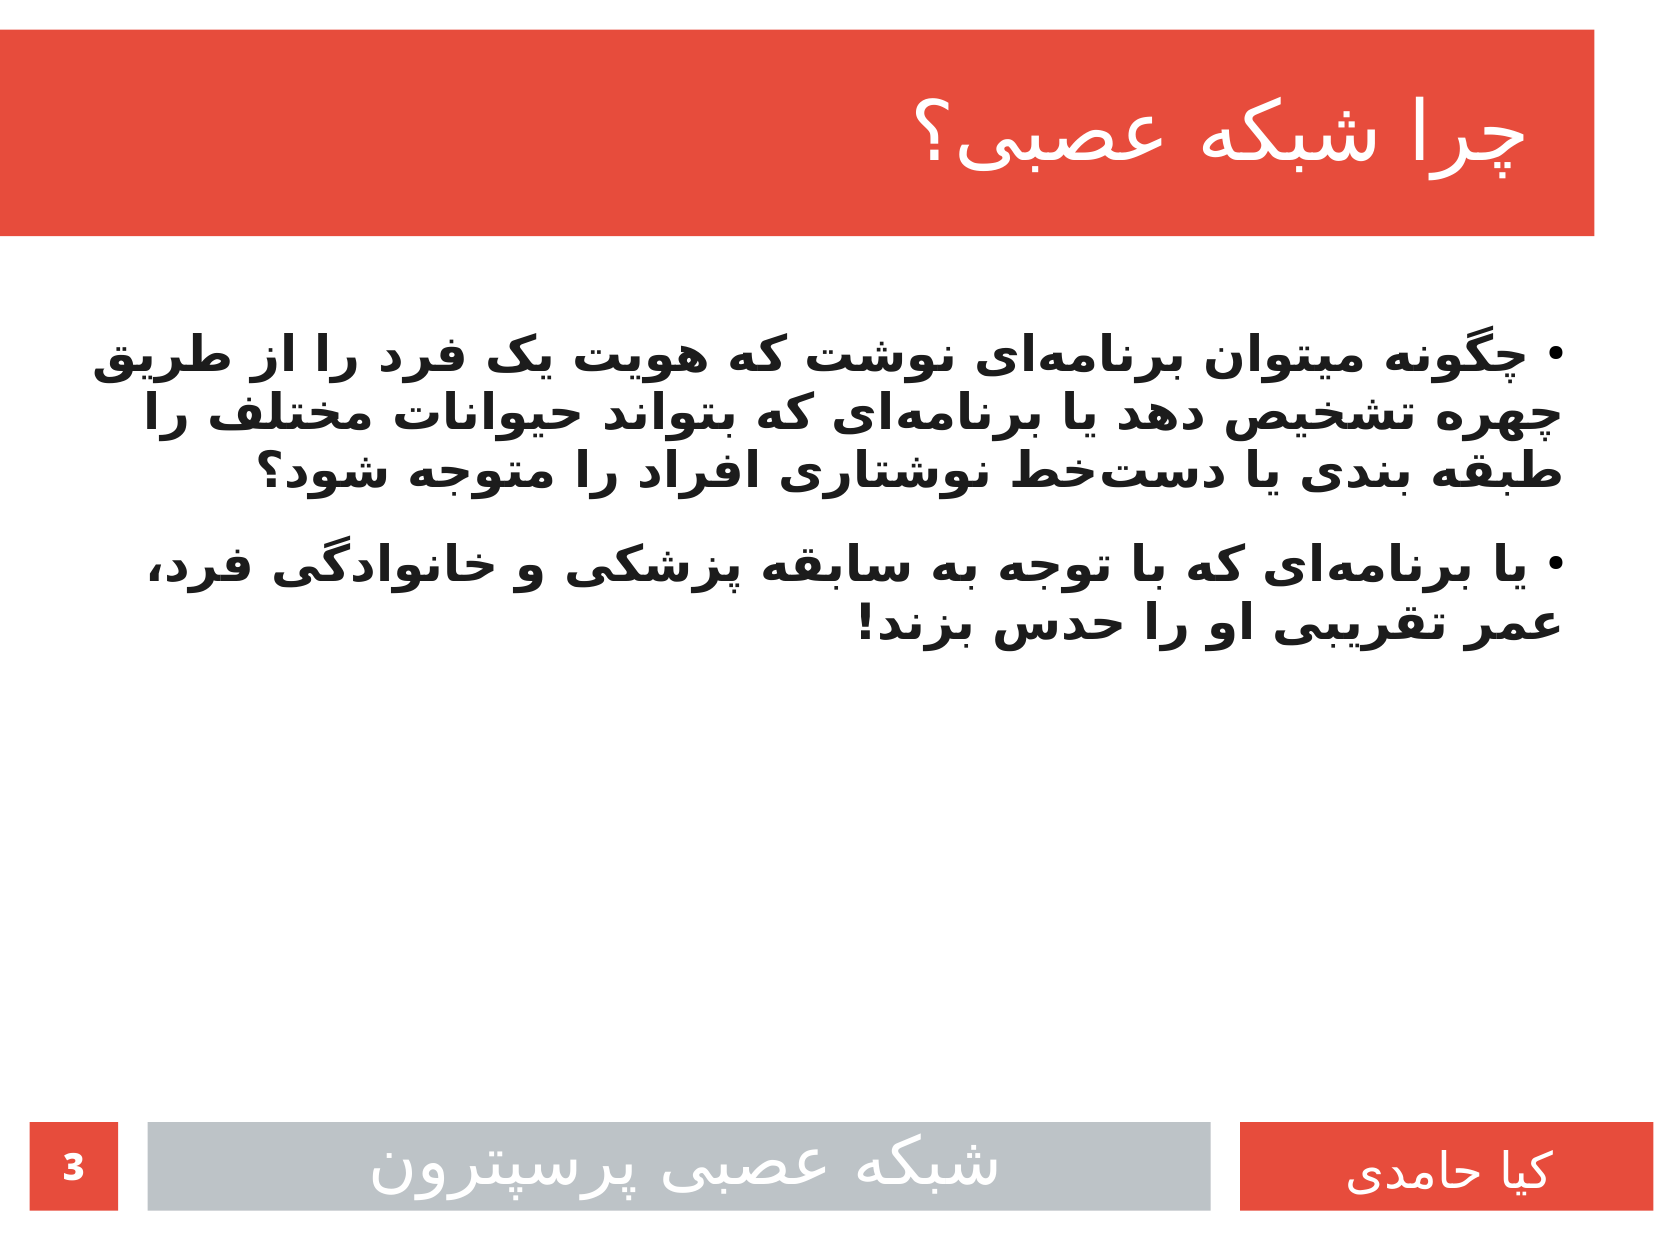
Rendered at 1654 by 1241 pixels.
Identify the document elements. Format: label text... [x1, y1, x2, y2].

list چگونه میتوان برنامه‌ای نوشت که هویت یک فرد را از طریق چهره تشخیص دهد یا برنامه‌ای که بتواند حیوانات مختلف را طبقه بندی یا دست‌خط نوشتاری افراد را متوجه شود؟ یا برنامه‌ای که با توجه به سابقه پزشکی و خانوادگی فرد، عمر تقریبی او را حدس بزند! [59, 324, 1565, 1093]
title چرا شبکه عصبی؟ [45, 32, 1531, 181]
title شبکه عصبی پرسپترون [150, 1127, 1201, 1201]
title کیا حامدی [1245, 1127, 1654, 1201]
